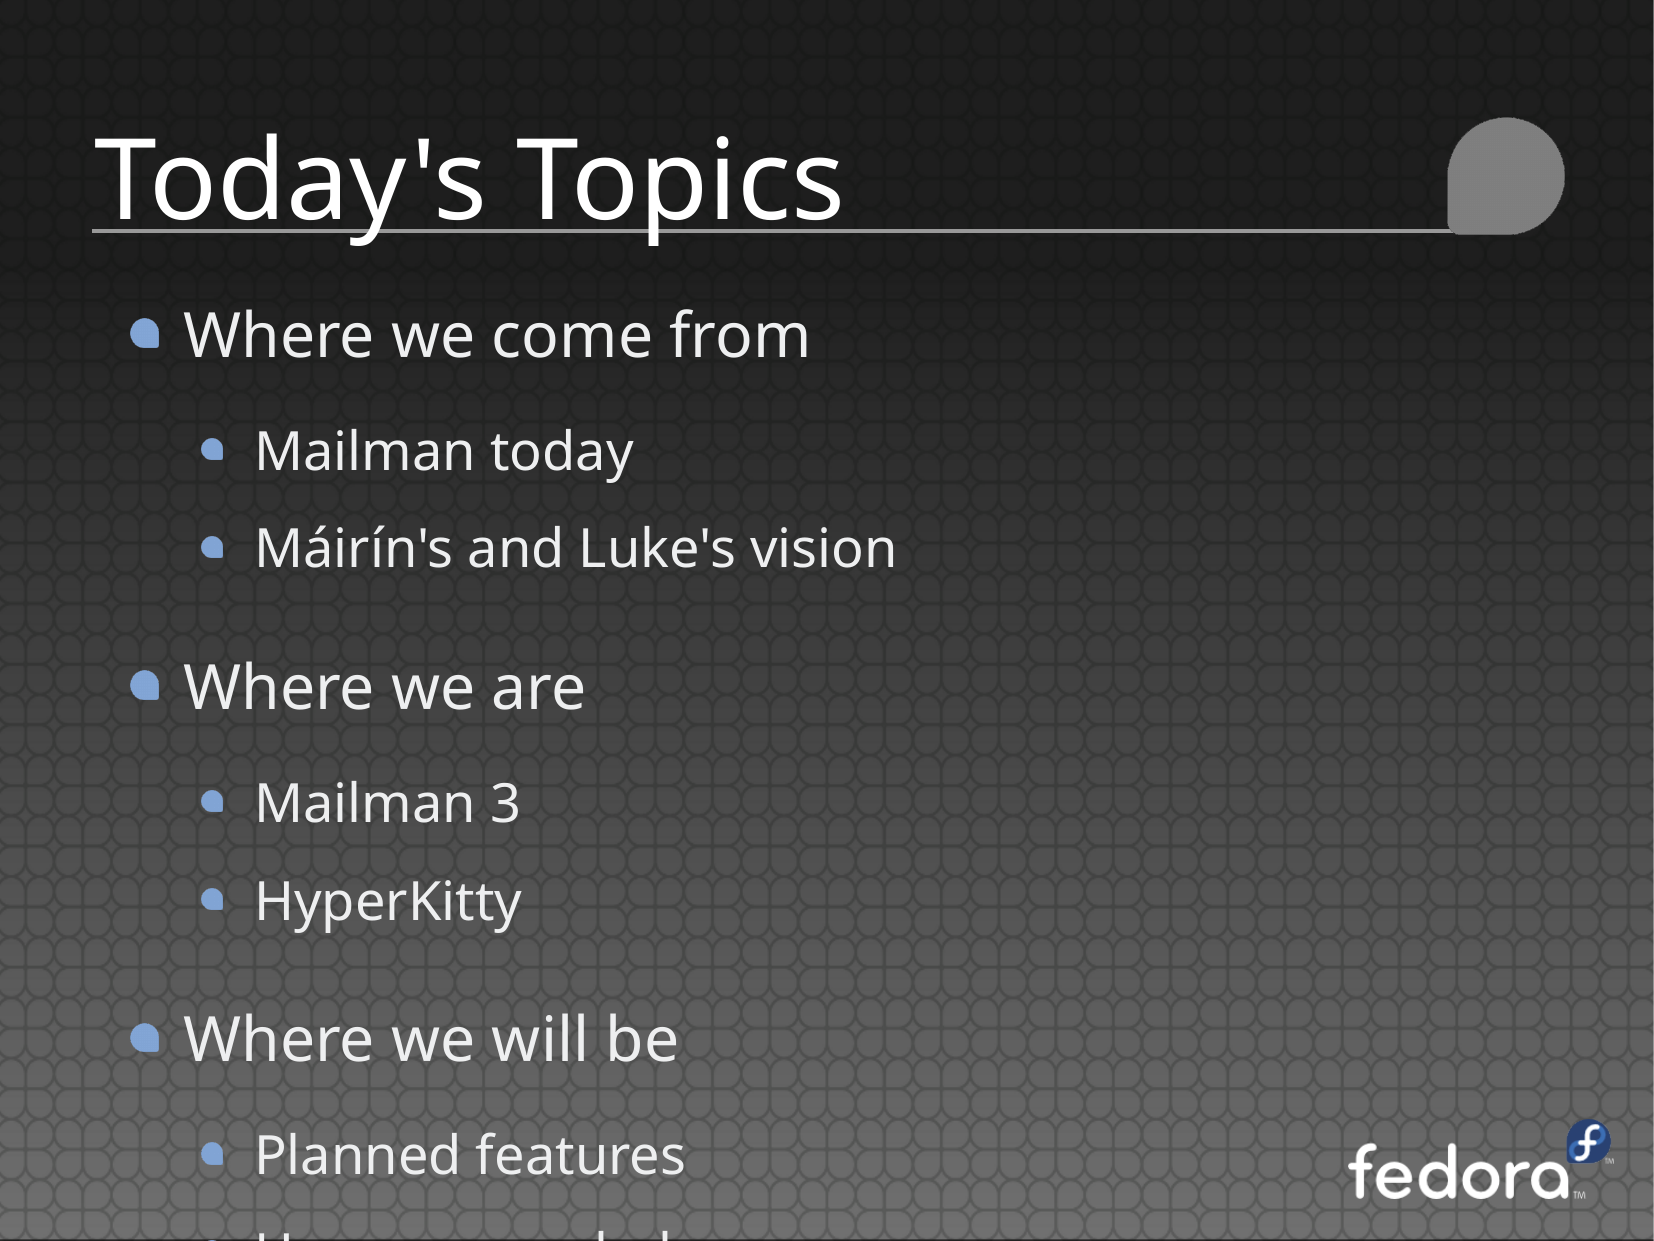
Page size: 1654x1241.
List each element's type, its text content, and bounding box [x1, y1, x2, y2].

list Where we come from Mailman today Máirín's and Luke's vision Where we are Mailman 3 HyperKitty Where we will be Planned features How you can help [112, 290, 1501, 1186]
title Today's Topics [94, 100, 1426, 251]
picture [0, 0, 1654, 1241]
